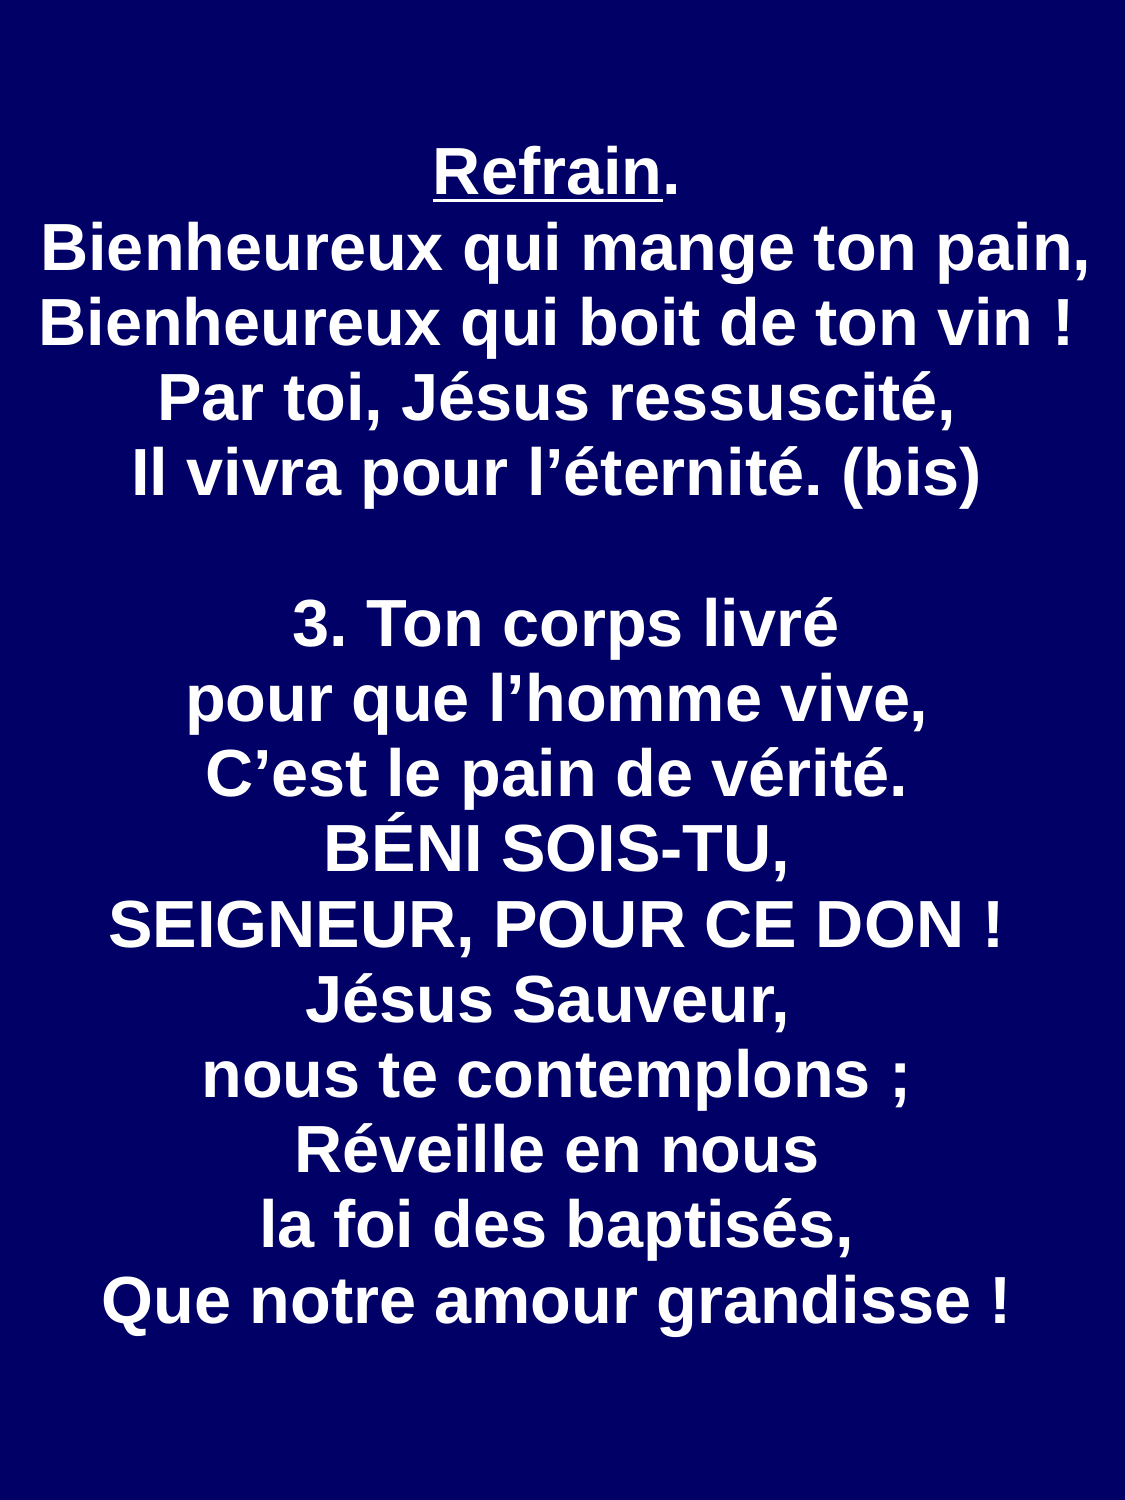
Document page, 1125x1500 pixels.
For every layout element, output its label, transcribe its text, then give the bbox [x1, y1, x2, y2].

text_box Refrain. Bienheureux qui mange ton pain, Bienheureux qui boit de ton vin ! Par toi, Jésus ressuscité, Il vivra pour l’éternité. (bis) 3. Ton corps livré pour que l’homme vive, C’est le pain de vérité. BÉNI SOIS-TU, SEIGNEUR, POUR CE DON ! Jésus Sauveur, nous te contemplons ; Réveille en nous la foi des baptisés, Que notre amour grandisse ! [21, 58, 1093, 1338]
